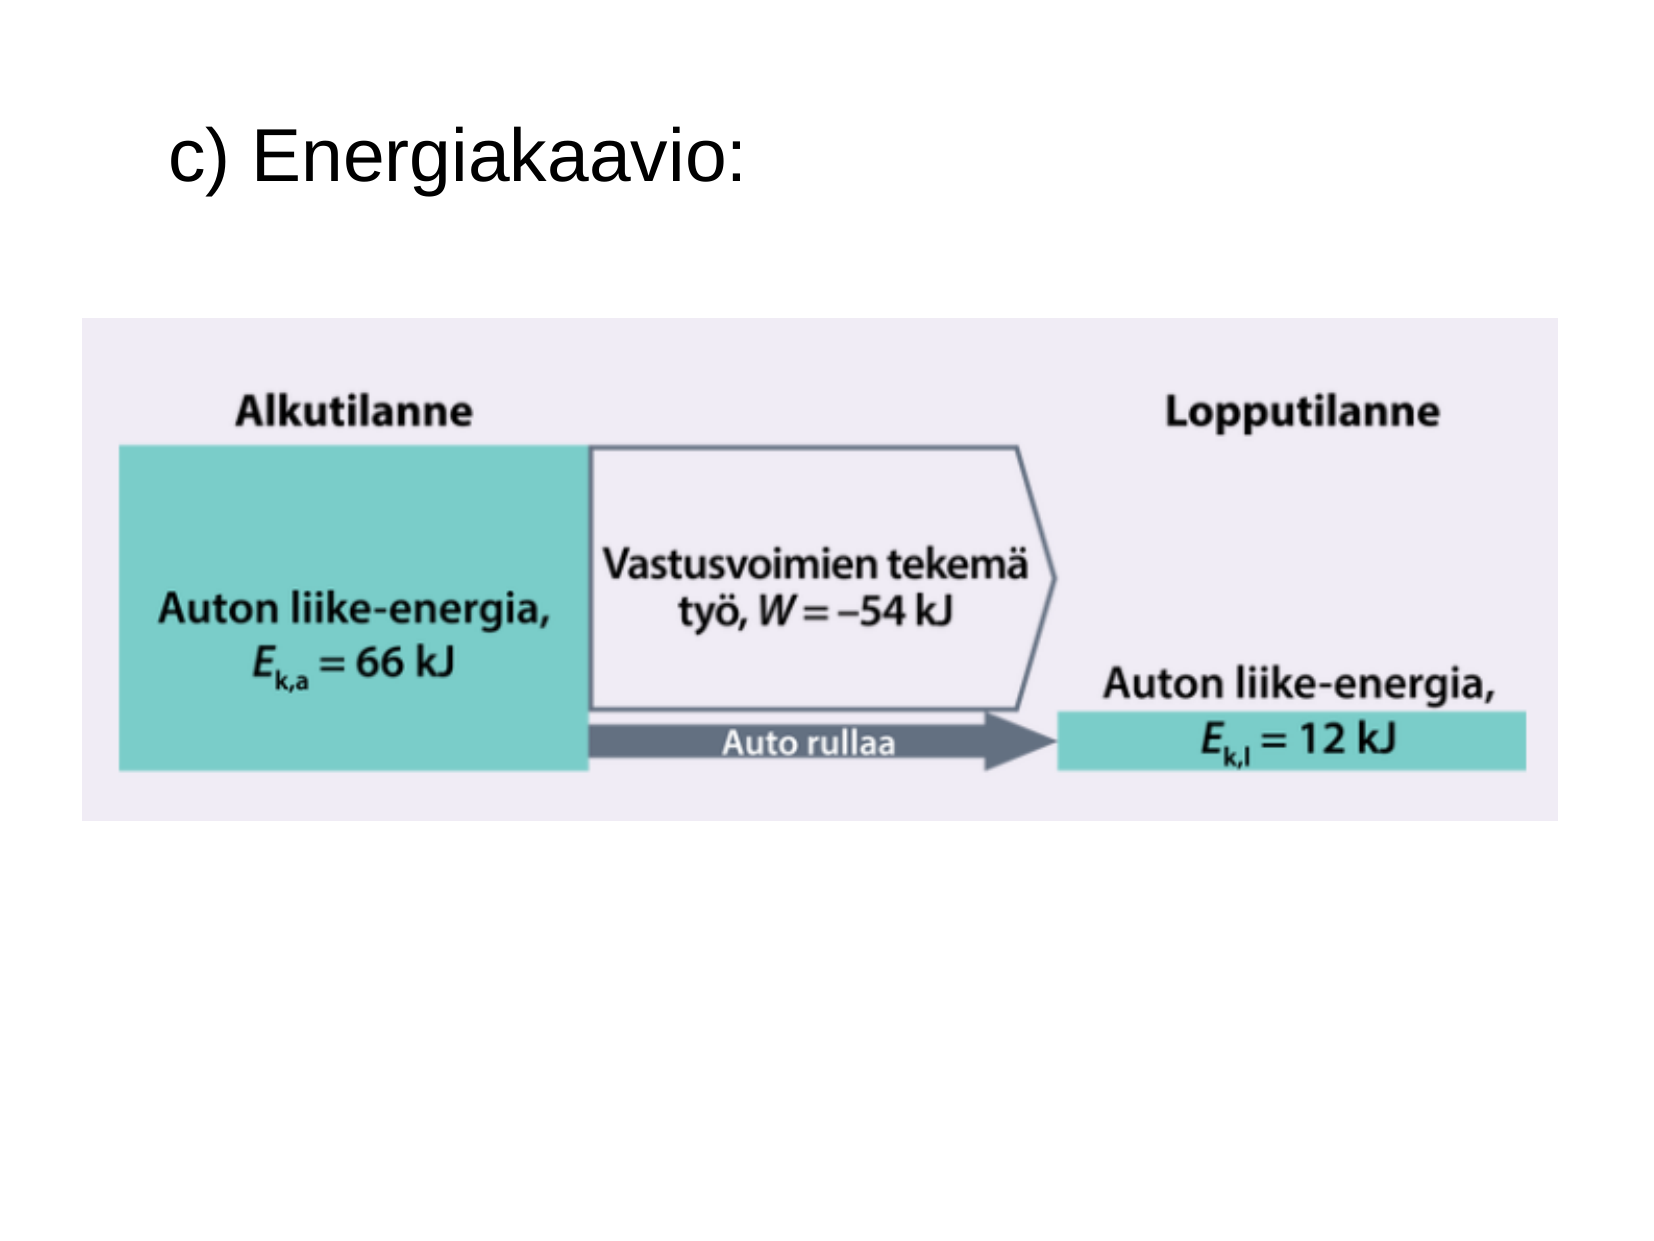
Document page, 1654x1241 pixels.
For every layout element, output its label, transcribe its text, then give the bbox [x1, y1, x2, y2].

text_box c) Energiakaavio: [153, 106, 775, 318]
picture [82, 318, 1558, 821]
